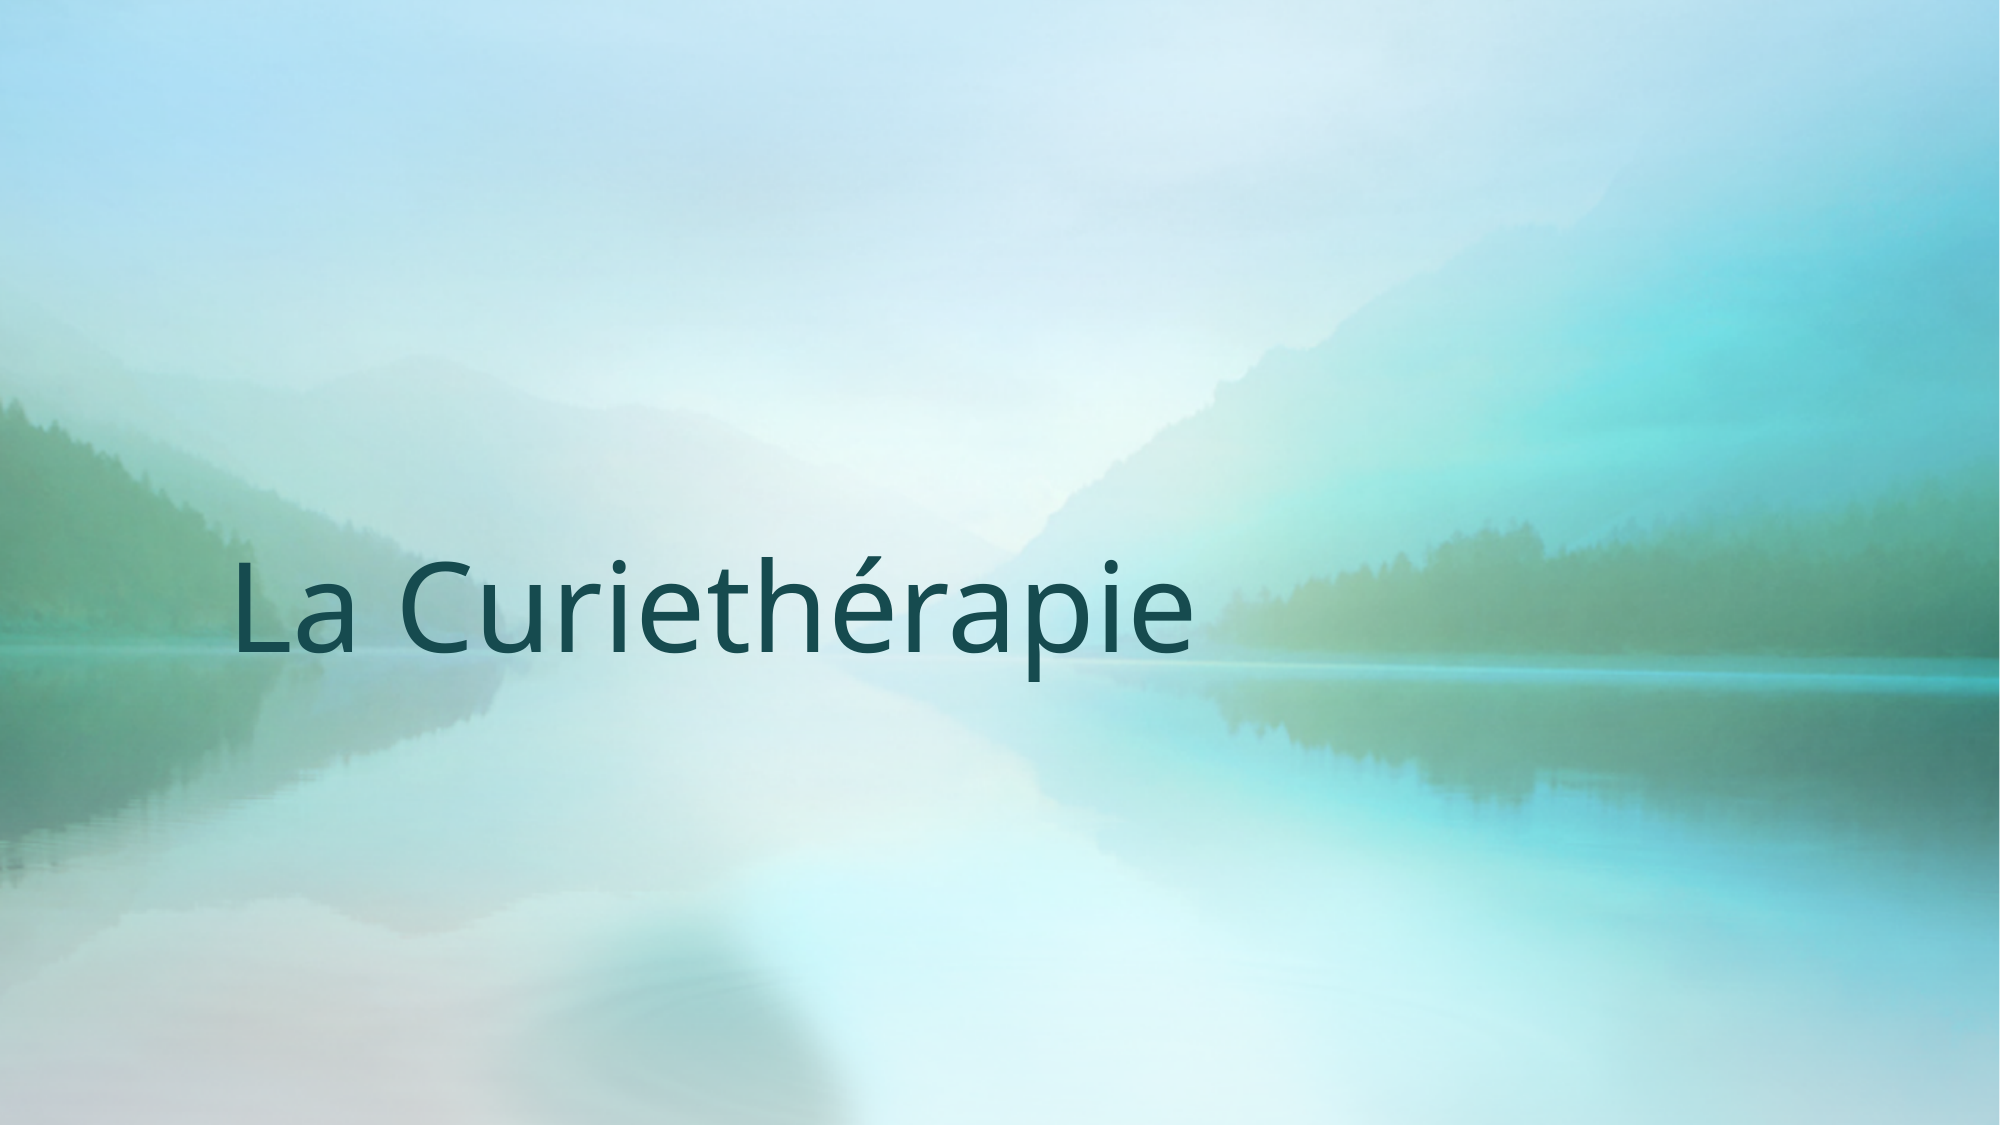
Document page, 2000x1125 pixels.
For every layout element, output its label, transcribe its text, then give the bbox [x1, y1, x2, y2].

title La Curiethérapie [212, 162, 1600, 688]
